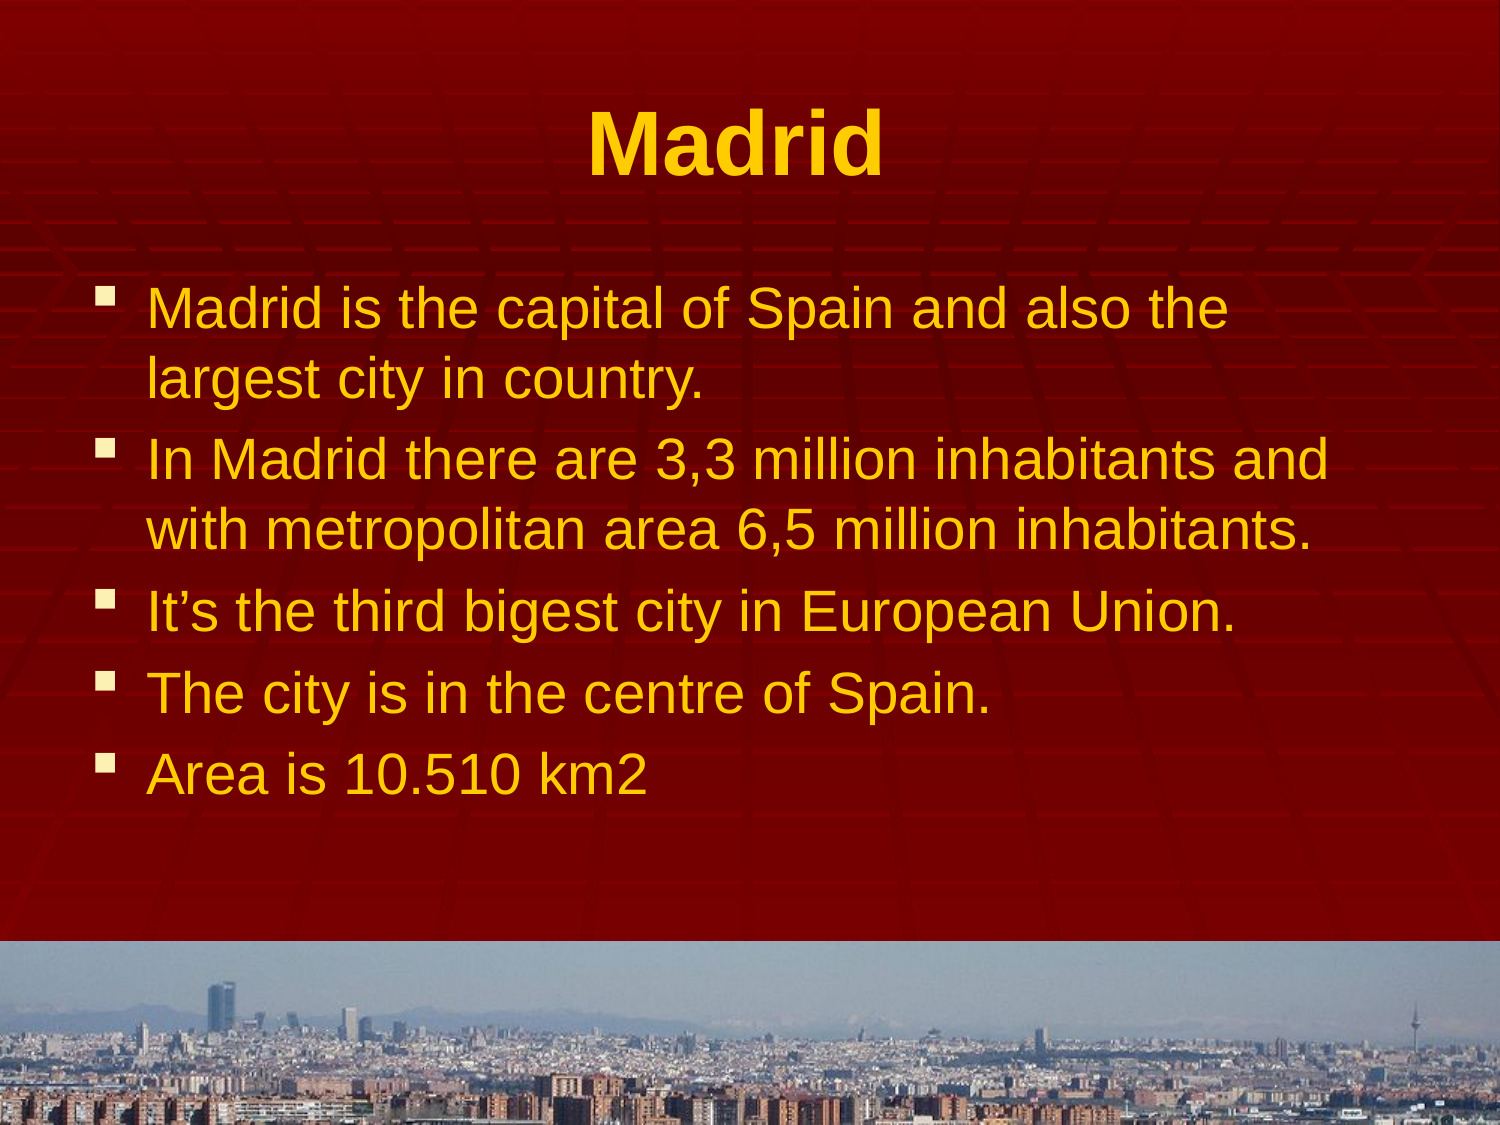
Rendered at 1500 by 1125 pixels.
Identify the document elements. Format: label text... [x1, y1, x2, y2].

title Madrid [74, 44, 1425, 233]
list Madrid is the capital of Spain and also the largest city in country. In Madrid there are 3,3 million inhabitants and with metropolitan area 6,5 million inhabitants. It’s the third bigest city in European Union. The city is in the centre of Spain. Area is 10.510 km2 [74, 262, 1425, 941]
picture [0, 941, 1500, 1125]
